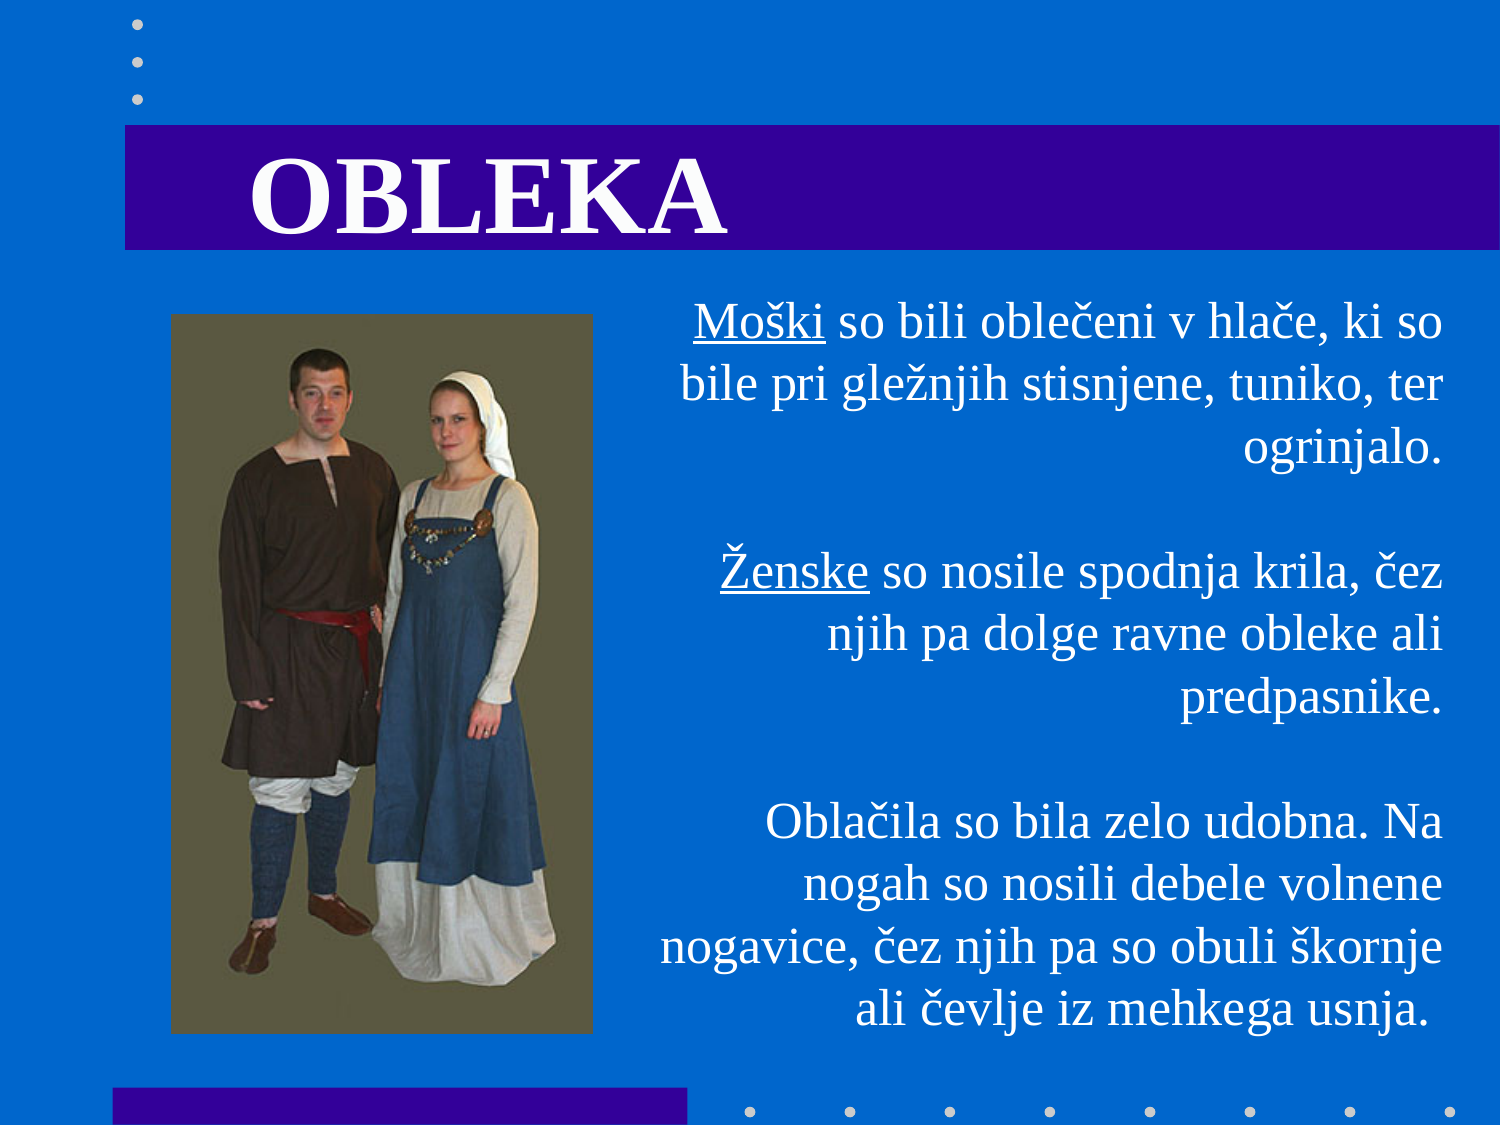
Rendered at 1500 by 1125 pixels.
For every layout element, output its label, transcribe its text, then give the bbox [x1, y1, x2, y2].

picture [171, 314, 593, 1034]
text_box Moški so bili oblečeni v hlače, ki so bile pri gležnjih stisnjene, tuniko, ter ogrinjalo. Ženske so nosile spodnja krila, čez njih pa dolge ravne obleke ali predpasnike. Oblačila so bila zelo udobna. Na nogah so nosili debele volnene nogavice, čez njih pa so obuli škornje ali čevlje iz mehkega usnja. [620, 278, 1459, 1044]
text_box OBLEKA [232, 113, 744, 264]
